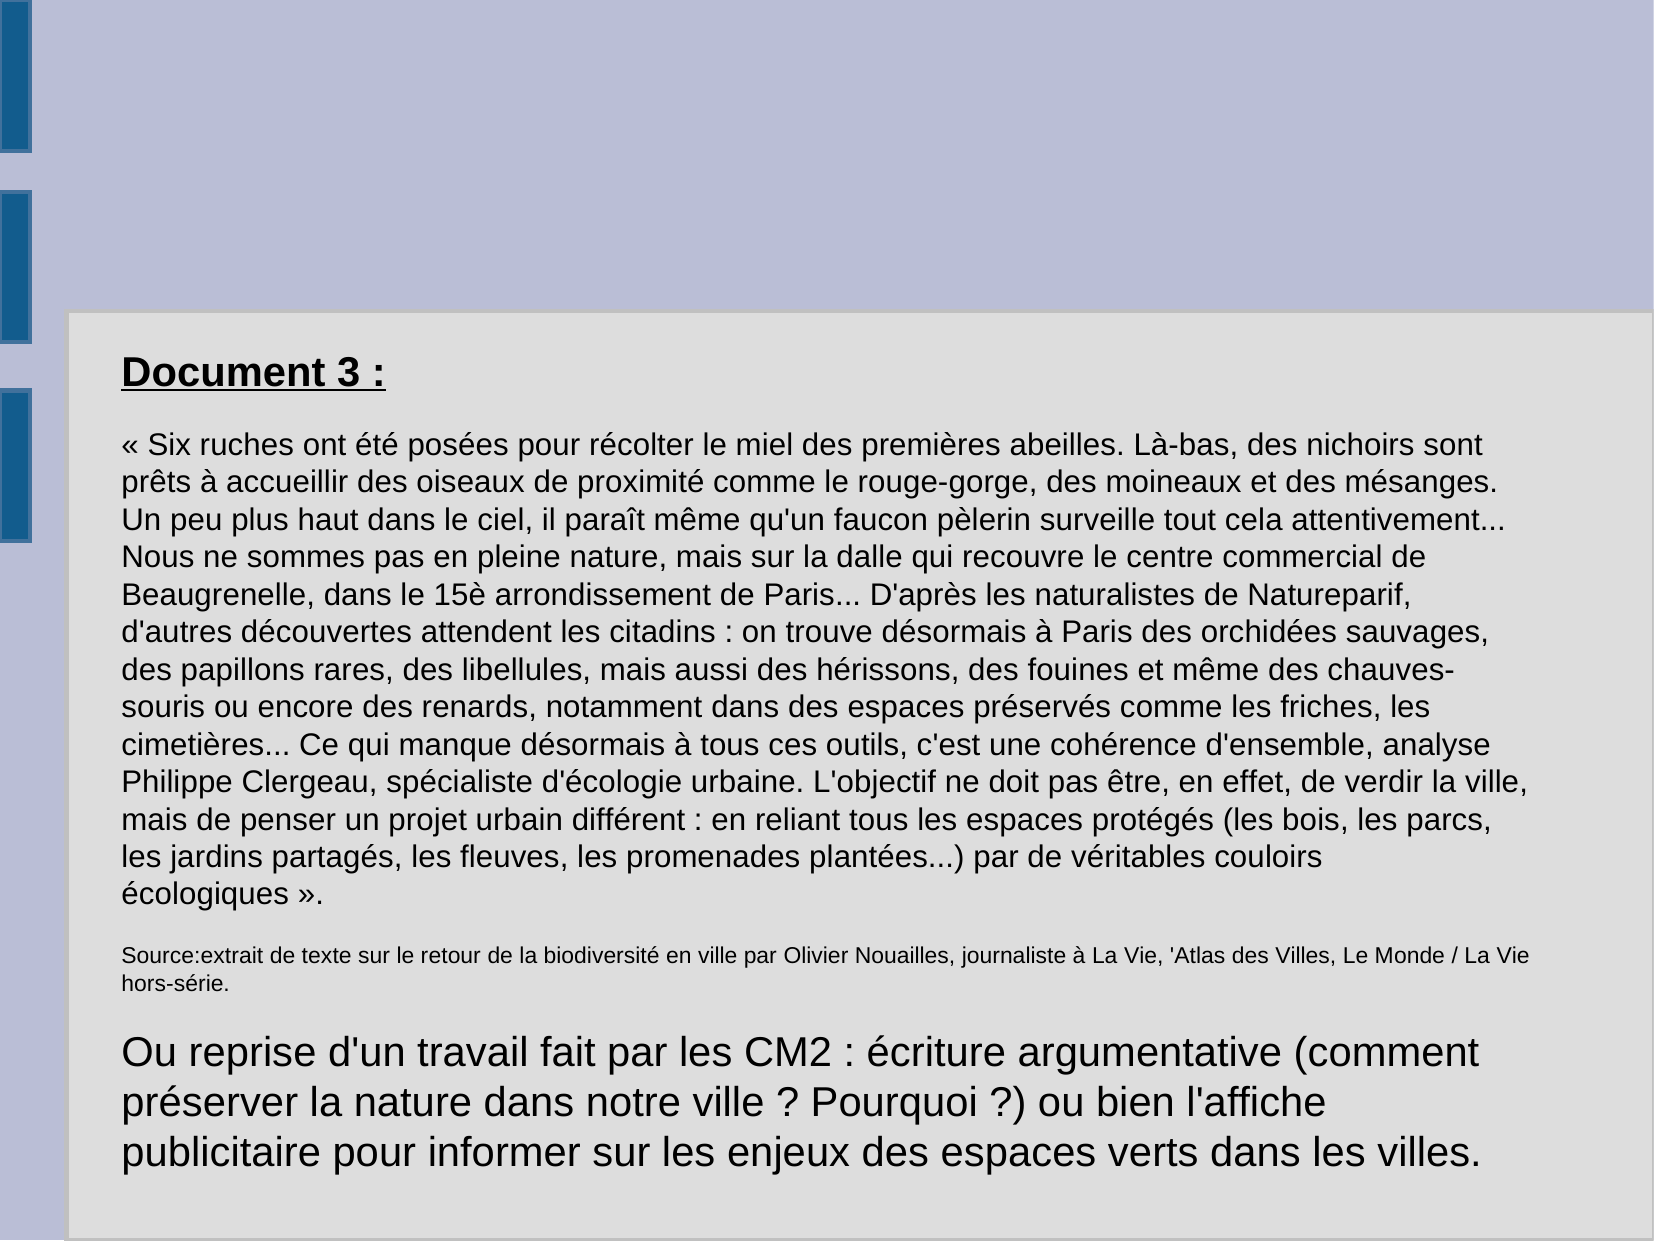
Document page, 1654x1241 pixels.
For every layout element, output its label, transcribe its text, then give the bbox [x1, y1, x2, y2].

list Document 3 : « Six ruches ont été posées pour récolter le miel des premières abeilles. Là-bas, des nichoirs sont prêts à accueillir des oiseaux de proximité comme le rouge-gorge, des moineaux et des mésanges. Un peu plus haut dans le ciel, il paraît même qu'un faucon pèlerin surveille tout cela attentivement... Nous ne sommes pas en pleine nature, mais sur la dalle qui recouvre le centre commercial de Beaugrenelle, dans le 15è arrondissement de Paris... D'après les naturalistes de Natureparif, d'autres découvertes attendent les citadins : on trouve désormais à Paris des orchidées sauvages, des papillons rares, des libellules, mais aussi des hérissons, des fouines et même des chauves-souris ou encore des renards, notamment dans des espaces préservés comme les friches, les cimetières... Ce qui manque désormais à tous ces outils, c'est une cohérence d'ensemble, analyse Philippe Clergeau, spécialiste d'écologie urbaine. L'objectif ne doit pas être, en effet, de verdir la ville, mais de penser un projet urbain différent : en reliant tous les espaces protégés (les bois, les parcs, les jardins partagés, les fleuves, les promenades plantées...) par de véritables couloirs écologiques ». Source:extrait de texte sur le retour de la biodiversité en ville par Olivier Nouailles, journaliste à La Vie, 'Atlas des Villes, Le Monde / La Vie hors-série. Ou reprise d'un travail fait par les CM2 : écriture argumentative (comment préserver la nature dans notre ville ? Pourquoi ?) ou bien l'affiche publicitaire pour informer sur les enjeux des espaces verts dans les villes. [121, 344, 1534, 1236]
